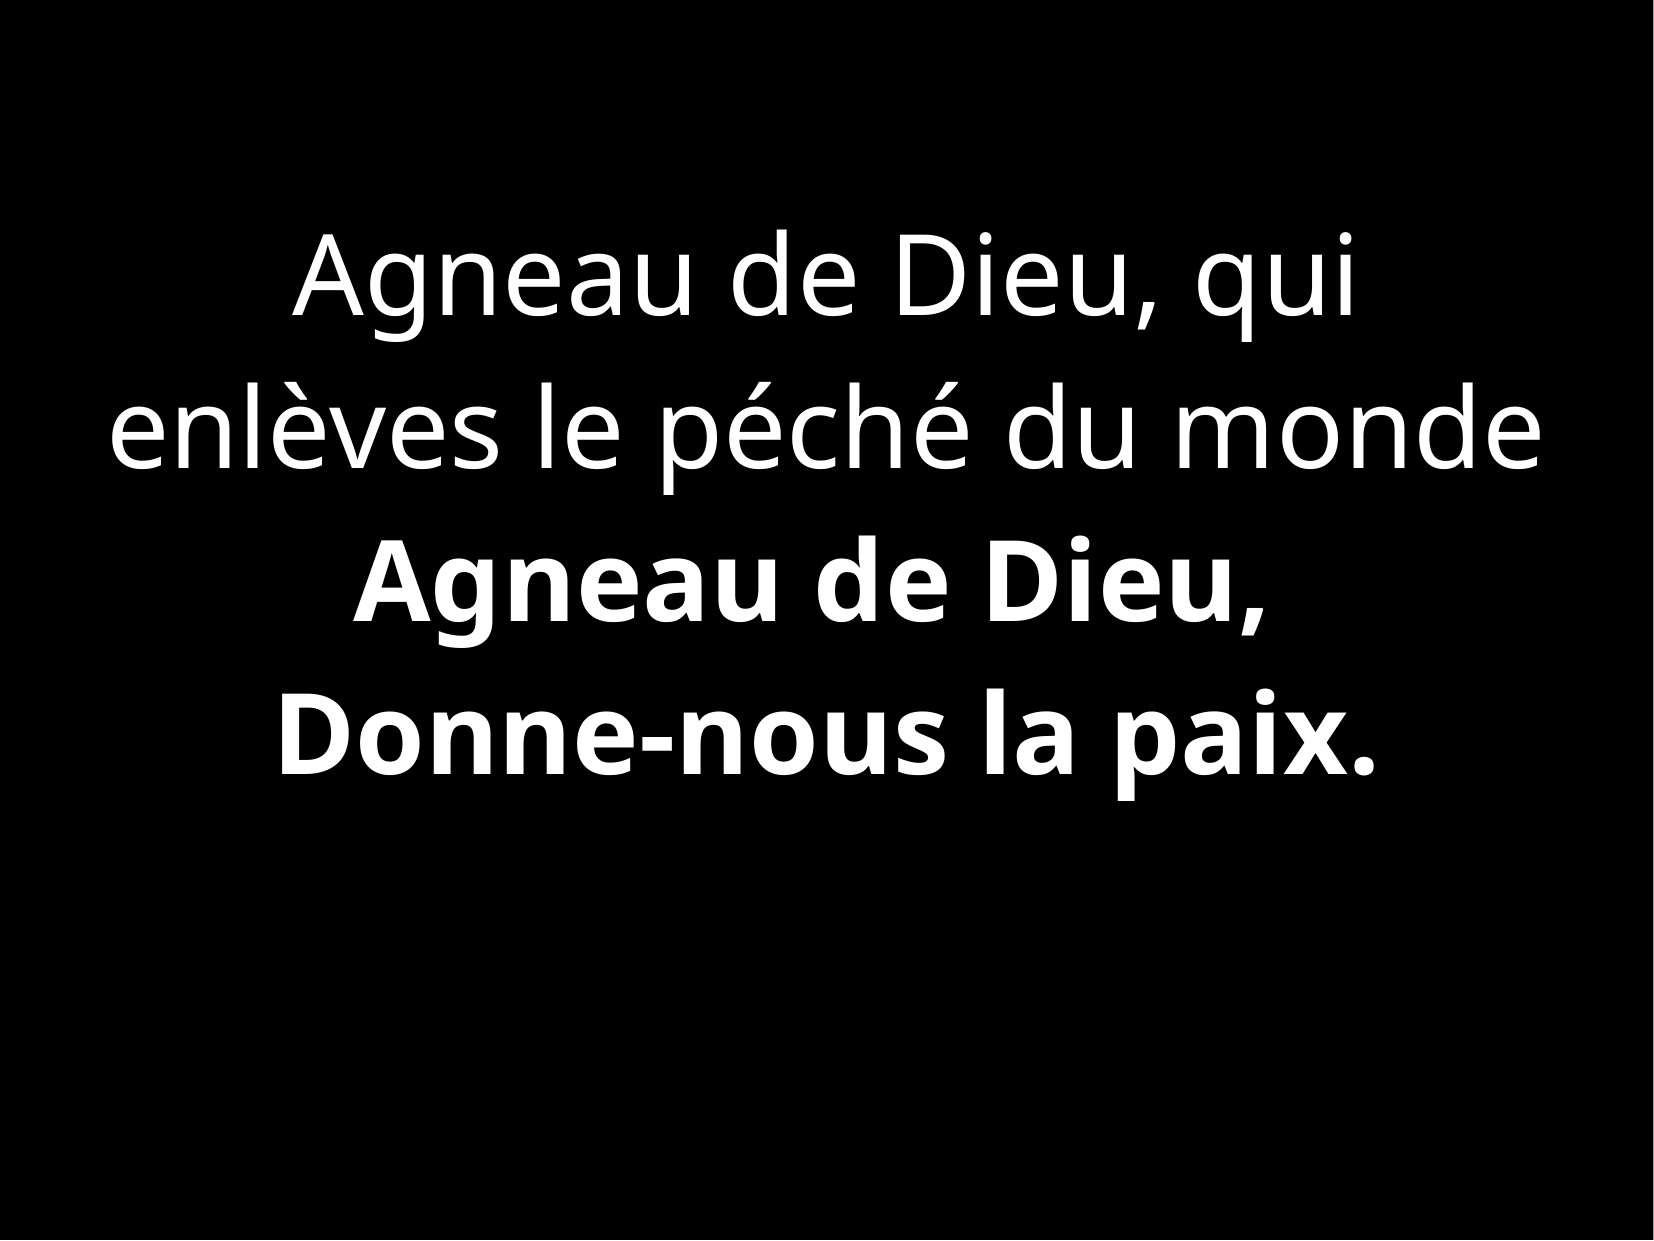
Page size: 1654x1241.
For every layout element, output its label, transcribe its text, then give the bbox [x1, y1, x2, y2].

subtitle Agneau de Dieu, qui enlèves le péché du monde Agneau de Dieu, Donne-nous la paix. [82, 47, 1571, 1109]
